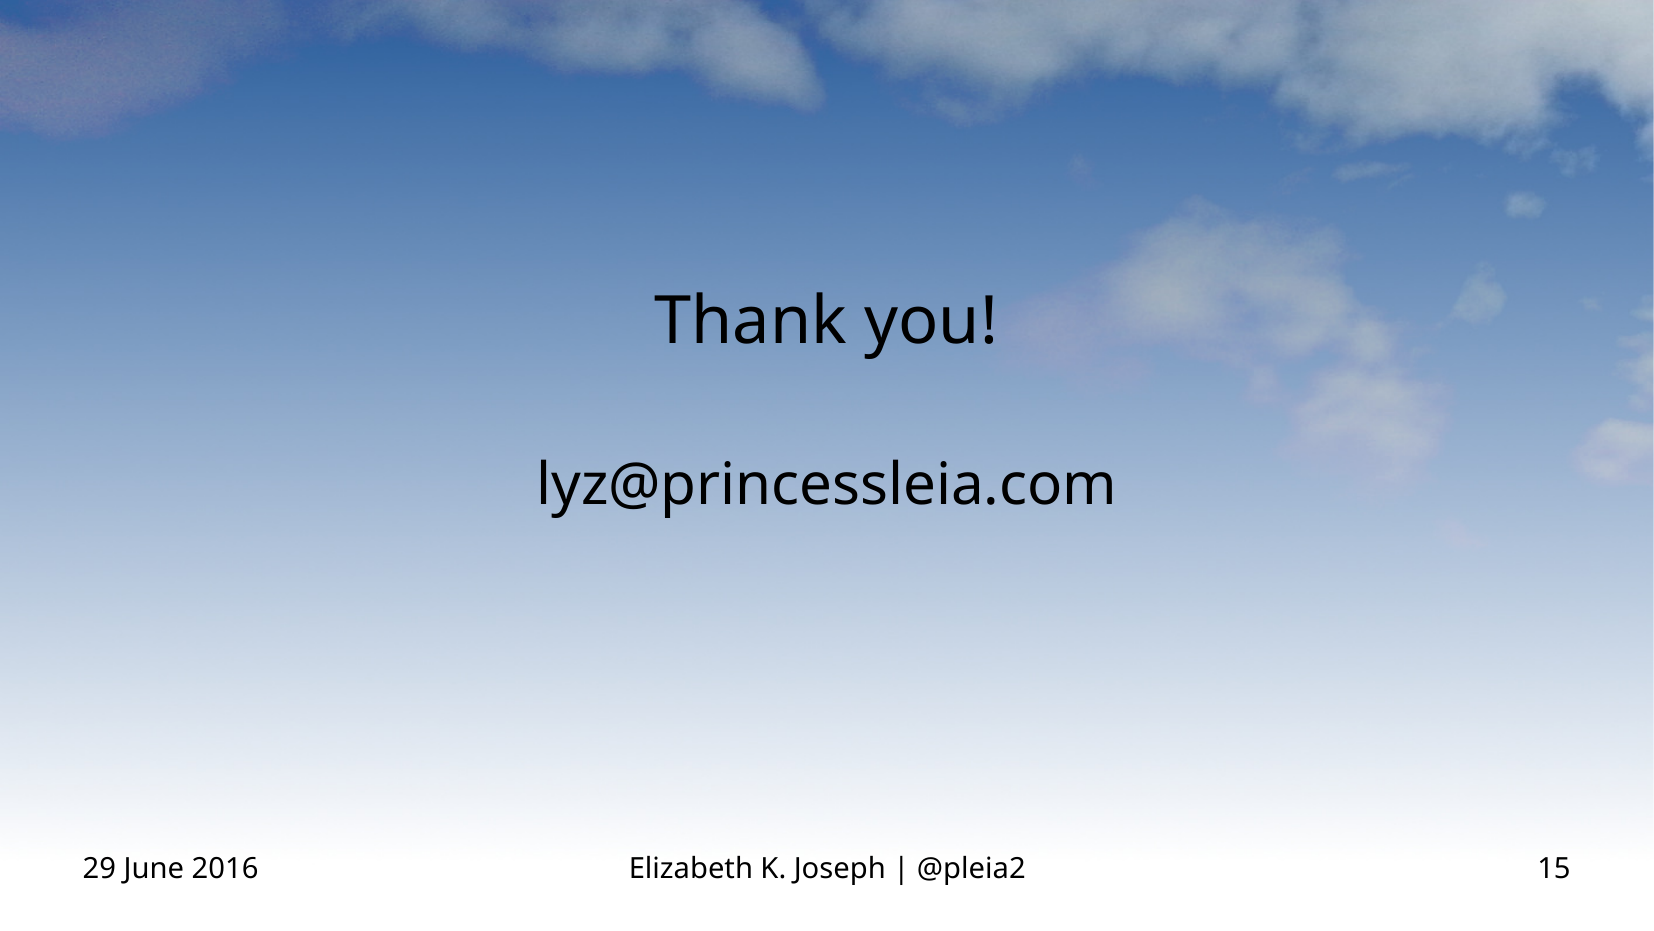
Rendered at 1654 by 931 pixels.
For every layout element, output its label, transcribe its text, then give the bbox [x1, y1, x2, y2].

subtitle Thank you! lyz@princessleia.com [82, 37, 1571, 758]
picture [0, 0, 1654, 931]
